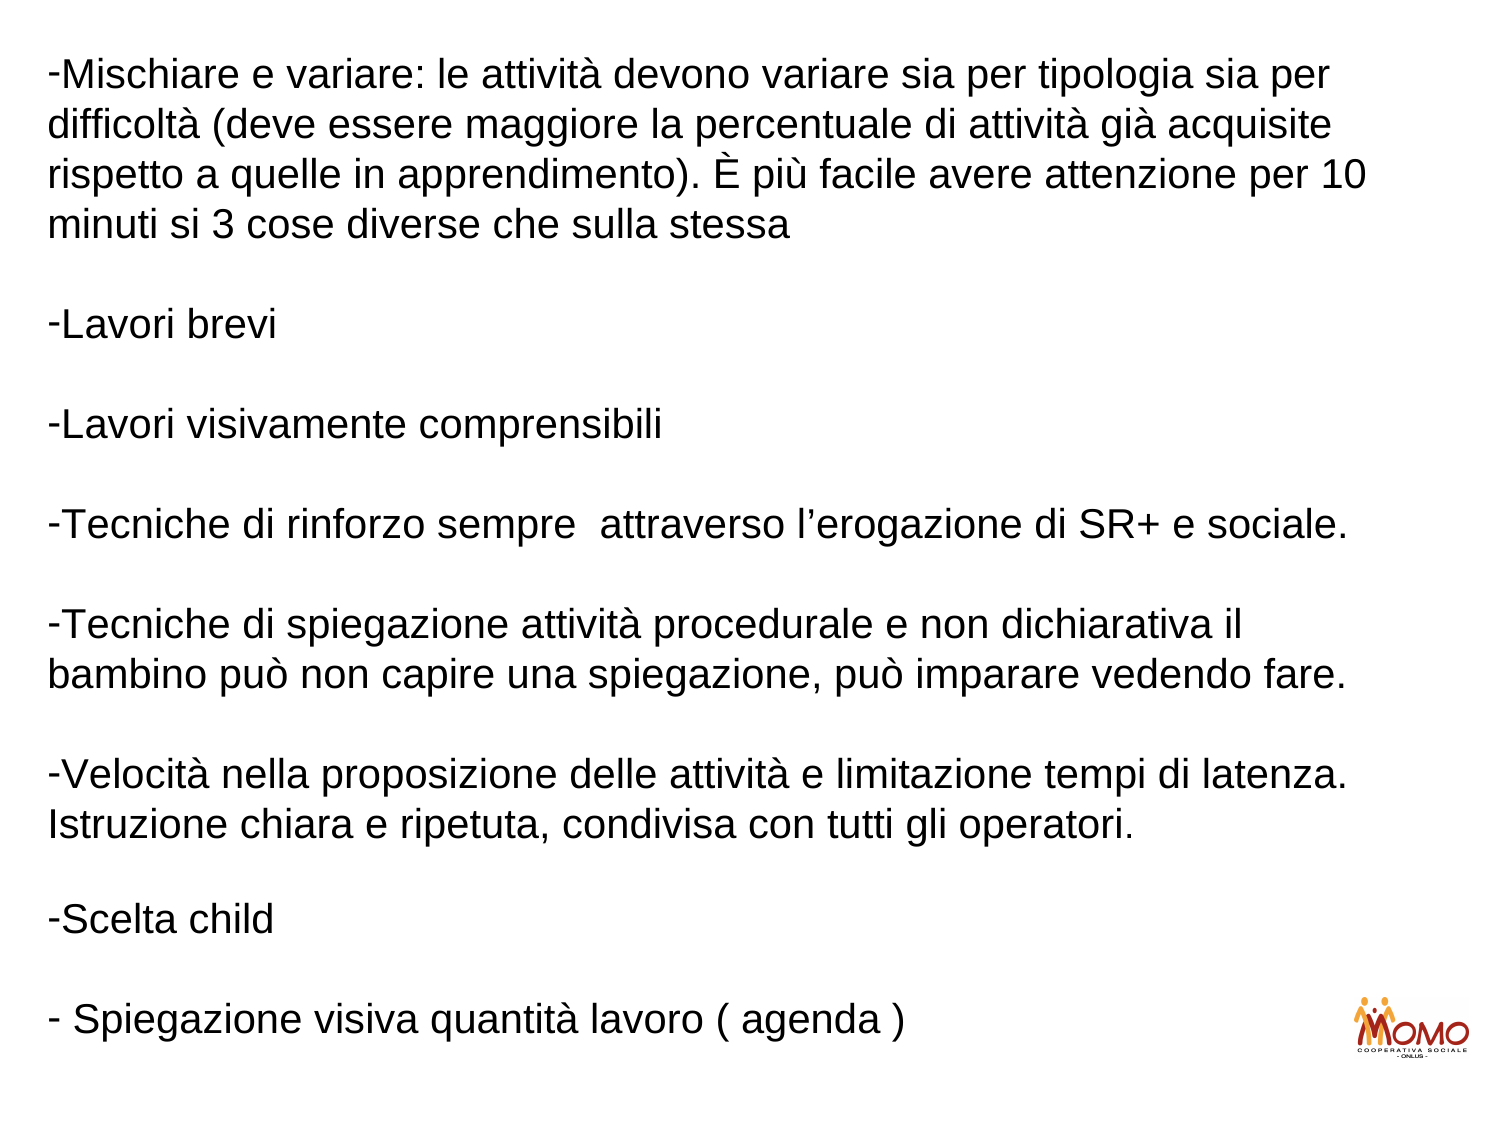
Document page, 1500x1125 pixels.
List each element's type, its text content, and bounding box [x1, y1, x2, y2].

text_box Mischiare e variare: le attività devono variare sia per tipologia sia per difficoltà (deve essere maggiore la percentuale di attività già acquisite rispetto a quelle in apprendimento). È più facile avere attenzione per 10 minuti si 3 cose diverse che sulla stessa Lavori brevi Lavori visivamente comprensibili Tecniche di rinforzo sempre attraverso l’erogazione di SR+ e sociale. Tecniche di spiegazione attività procedurale e non dichiarativa il bambino può non capire una spiegazione, può imparare vedendo fare. Velocità nella proposizione delle attività e limitazione tempi di latenza. Istruzione chiara e ripetuta, condivisa con tutti gli operatori. Scelta child Spiegazione visiva quantità lavoro ( agenda ) [32, 38, 1398, 1050]
picture [1354, 997, 1469, 1059]
